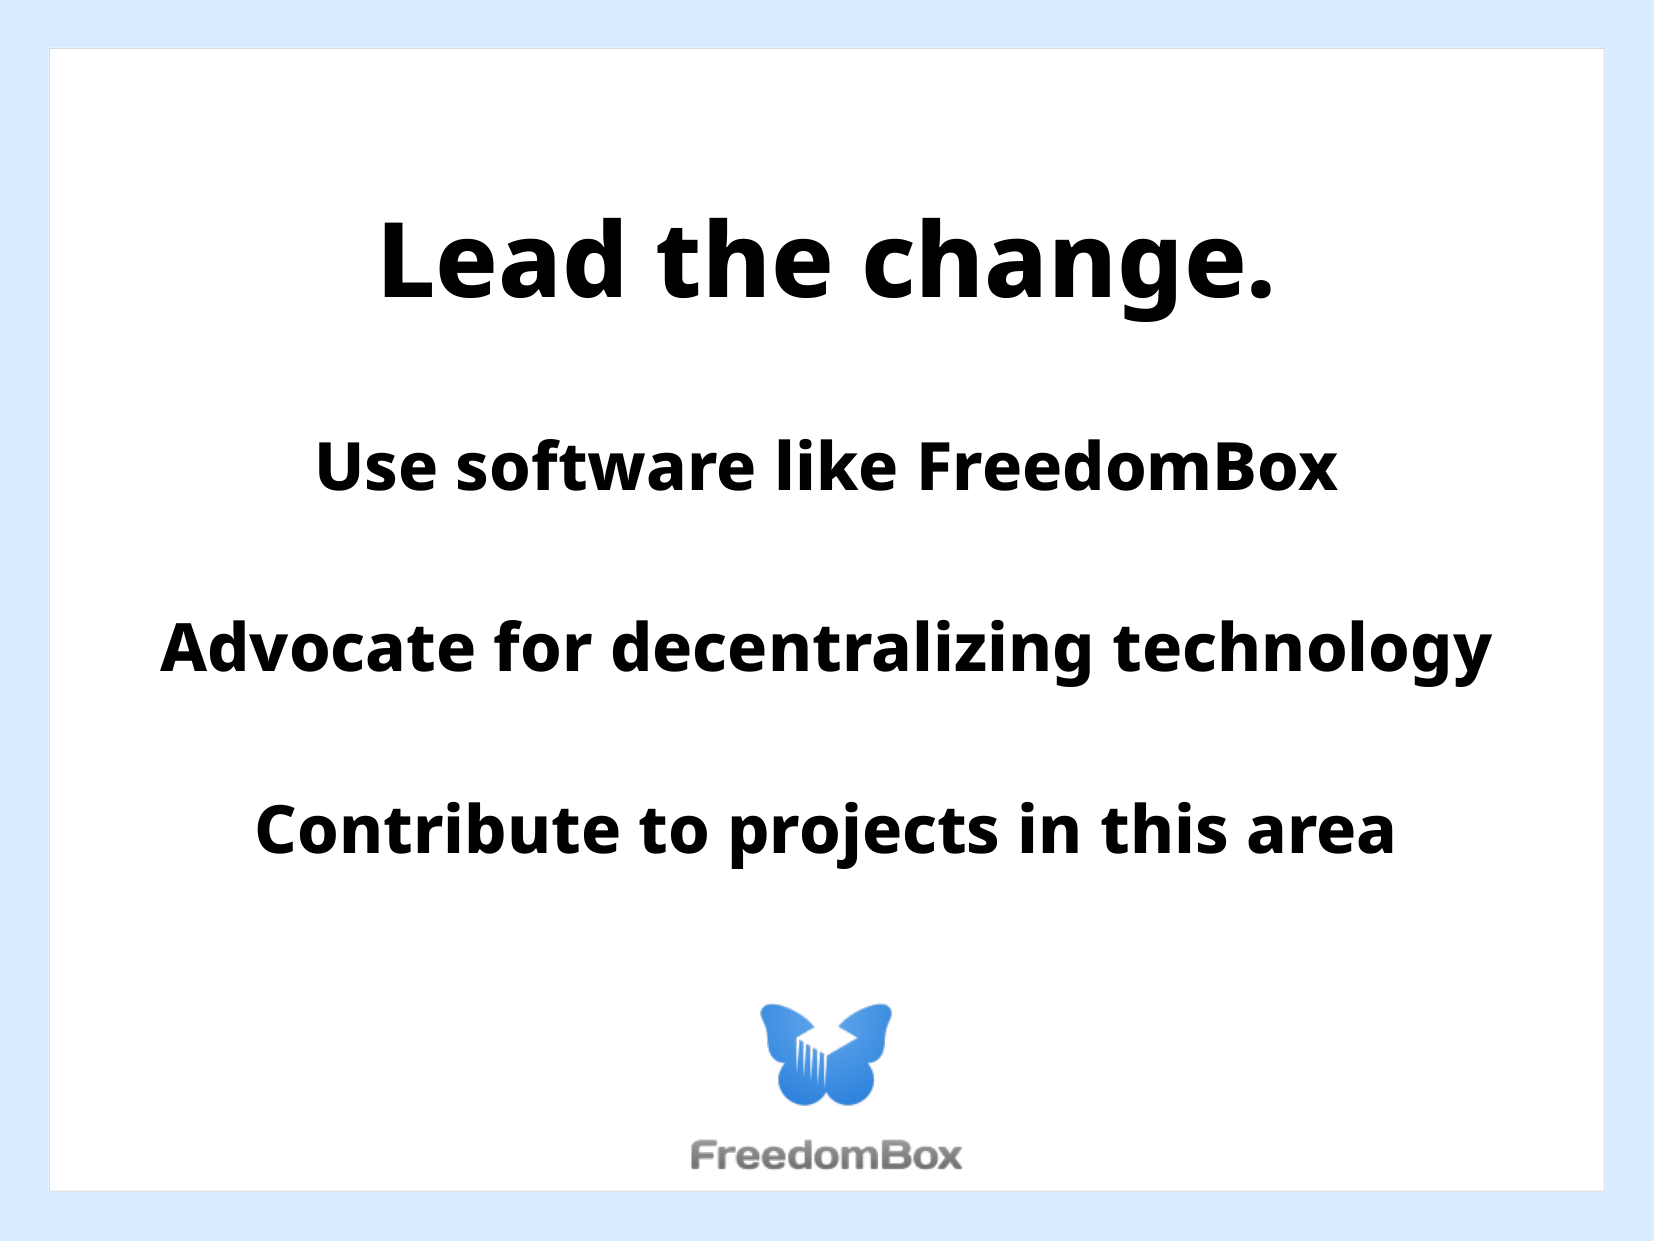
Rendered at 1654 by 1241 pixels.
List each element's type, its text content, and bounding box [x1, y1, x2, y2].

picture [0, 0, 1654, 1241]
subtitle Lead the change. Use software like FreedomBox Advocate for decentralizing technology Contribute to projects in this area [82, 49, 1571, 1010]
